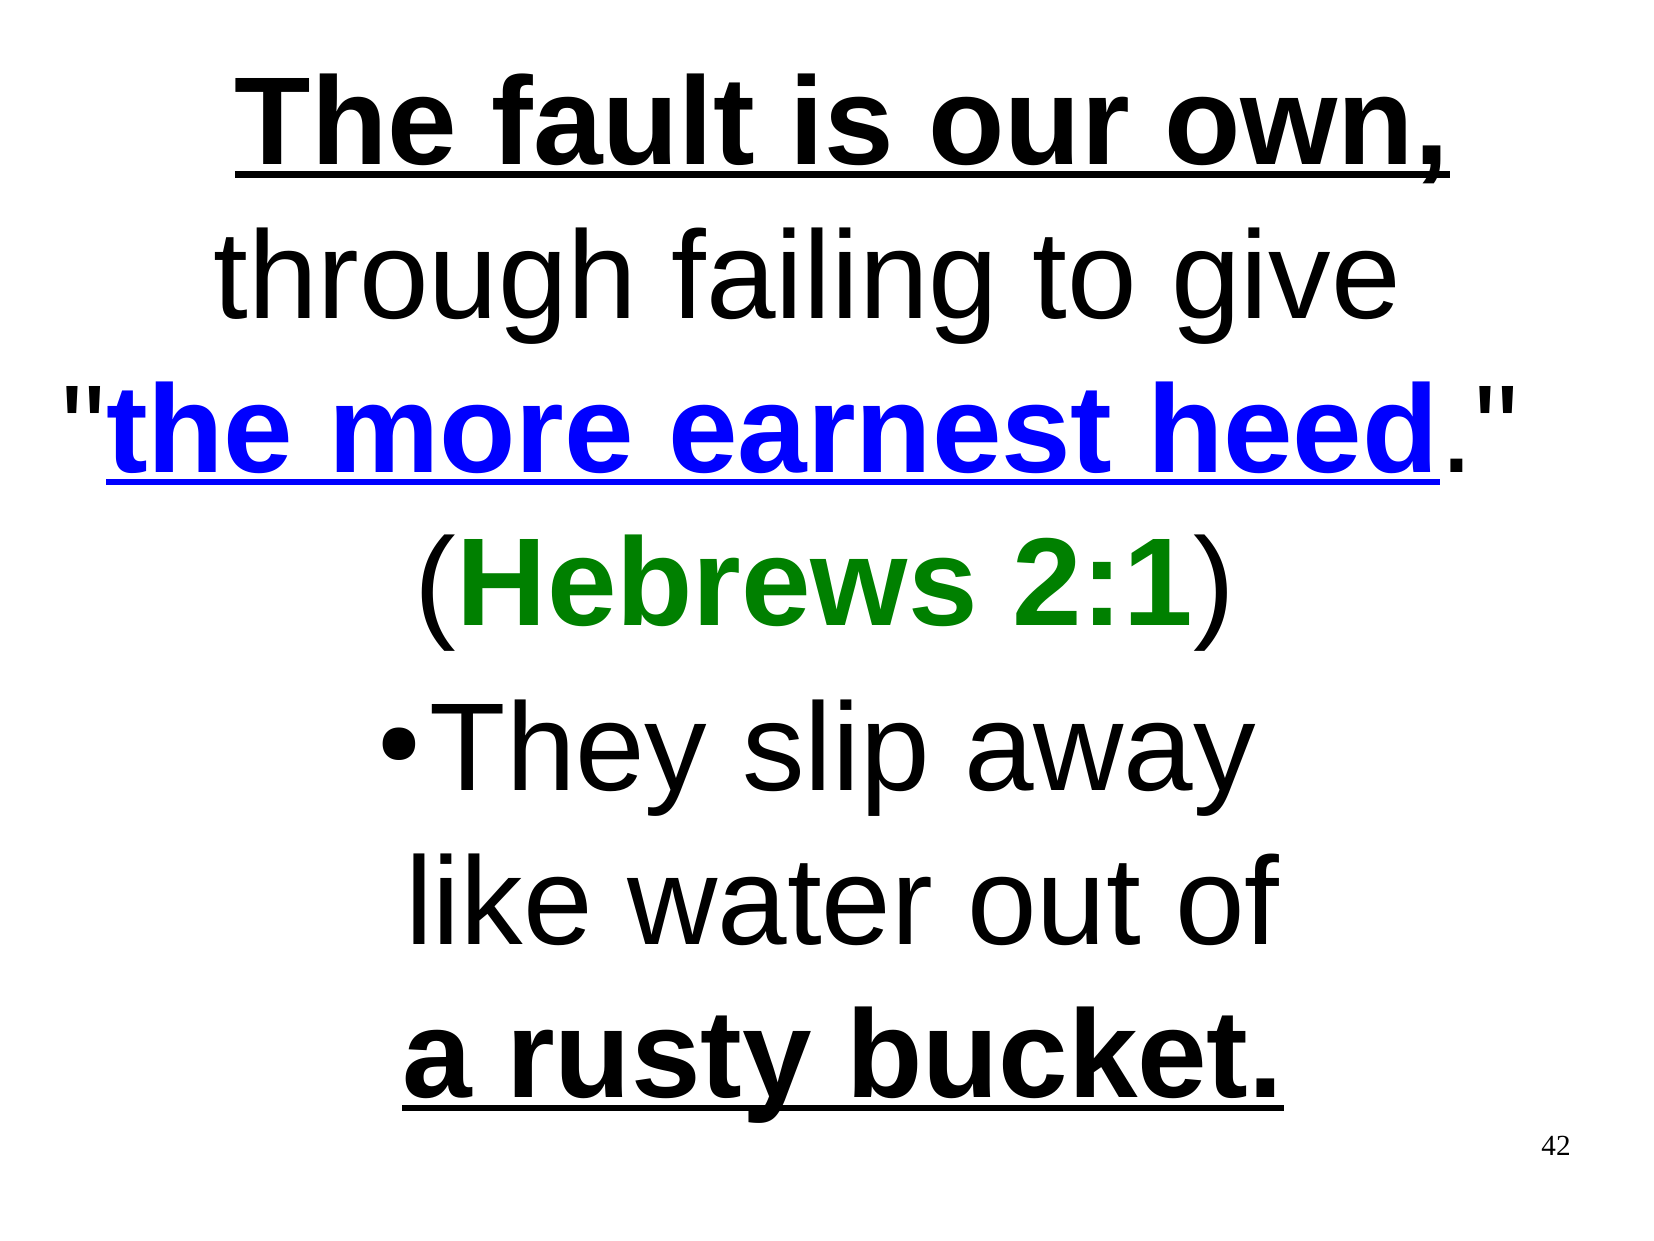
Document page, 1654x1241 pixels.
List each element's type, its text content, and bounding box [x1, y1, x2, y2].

list The fault is our own, through failing to give "the more earnest heed." (Hebrews 2:1) They slip away like water out of a rusty bucket. [37, 37, 1613, 1238]
